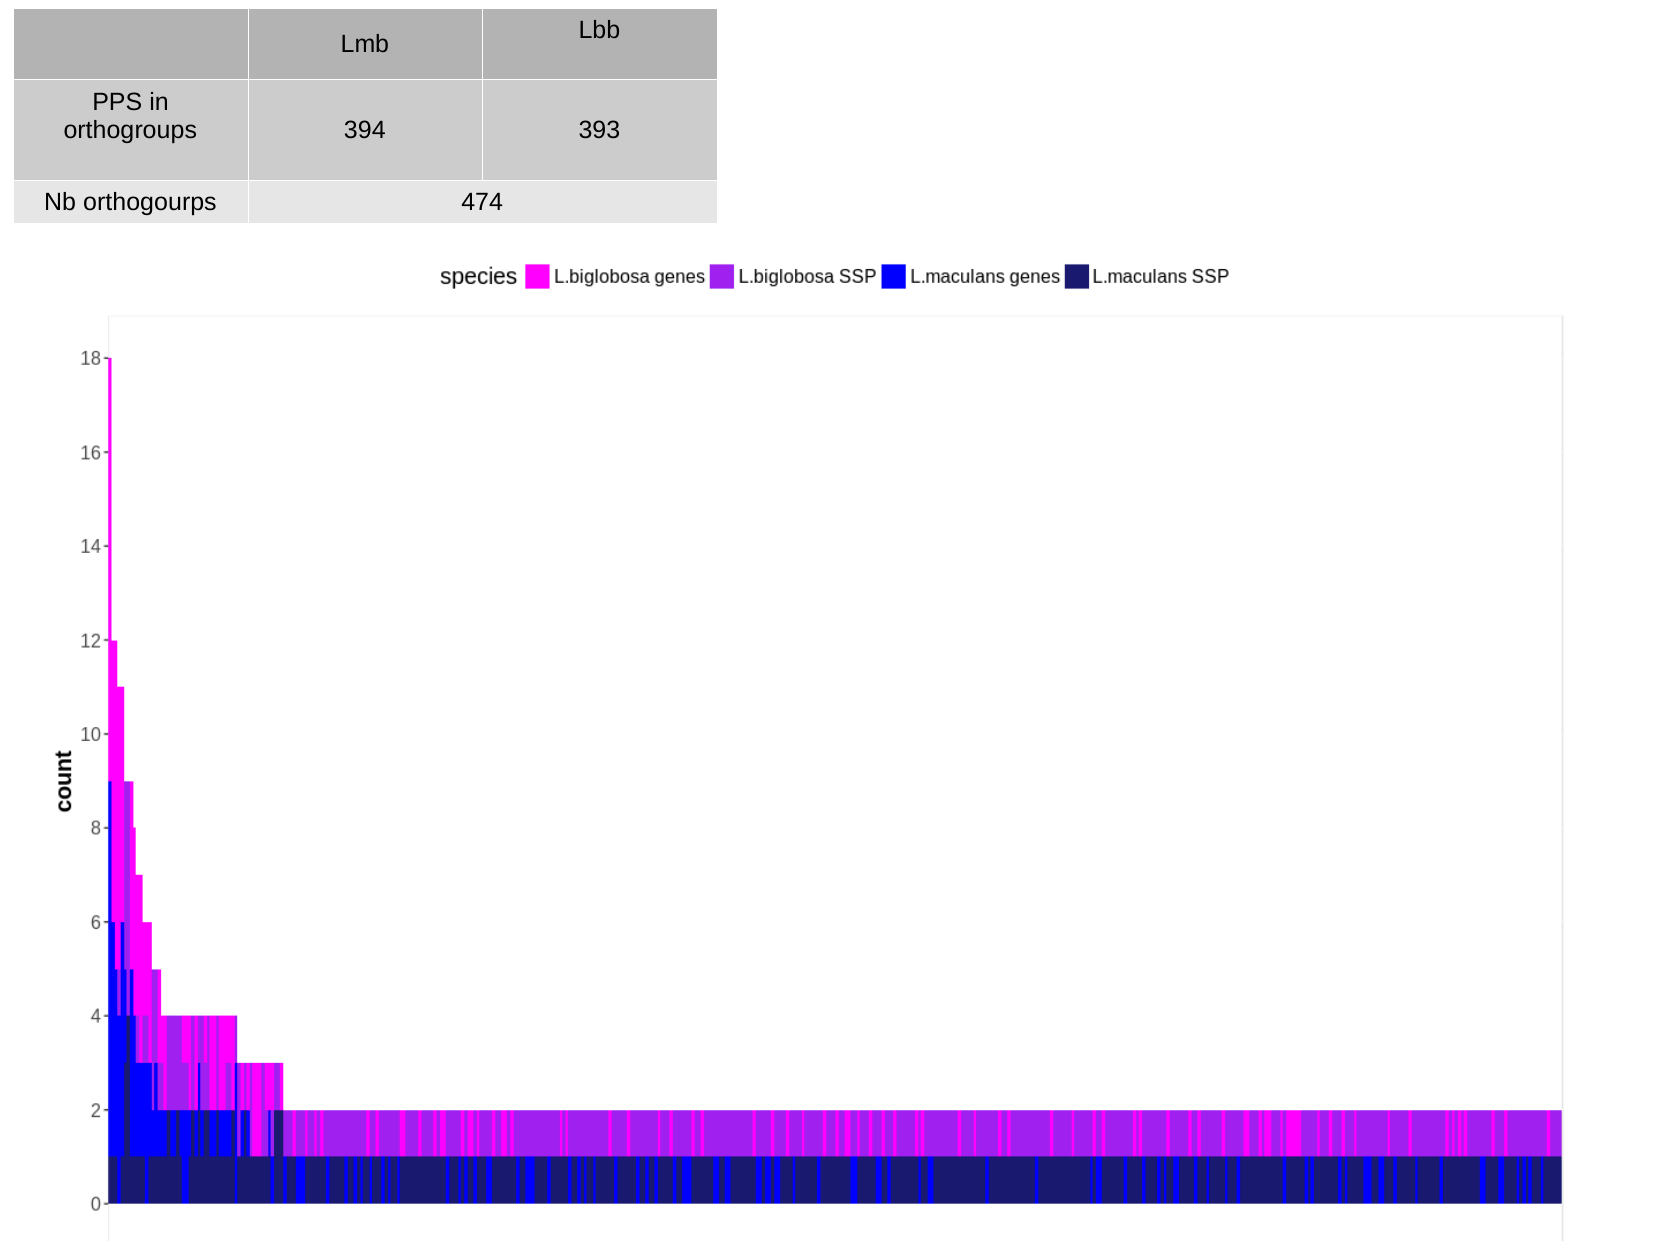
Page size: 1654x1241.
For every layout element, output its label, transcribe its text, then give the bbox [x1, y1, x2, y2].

table_cell 393 [483, 80, 717, 180]
table_header [14, 9, 248, 79]
table_cell Nb orthogourps [14, 181, 248, 223]
table_cell 474 [249, 181, 717, 223]
table_cell 394 [249, 80, 482, 180]
table_cell PPS in orthogroups [14, 80, 248, 180]
picture [47, 246, 1571, 1241]
table_header Lmb [249, 9, 482, 79]
table_header Lbb [483, 9, 717, 79]
